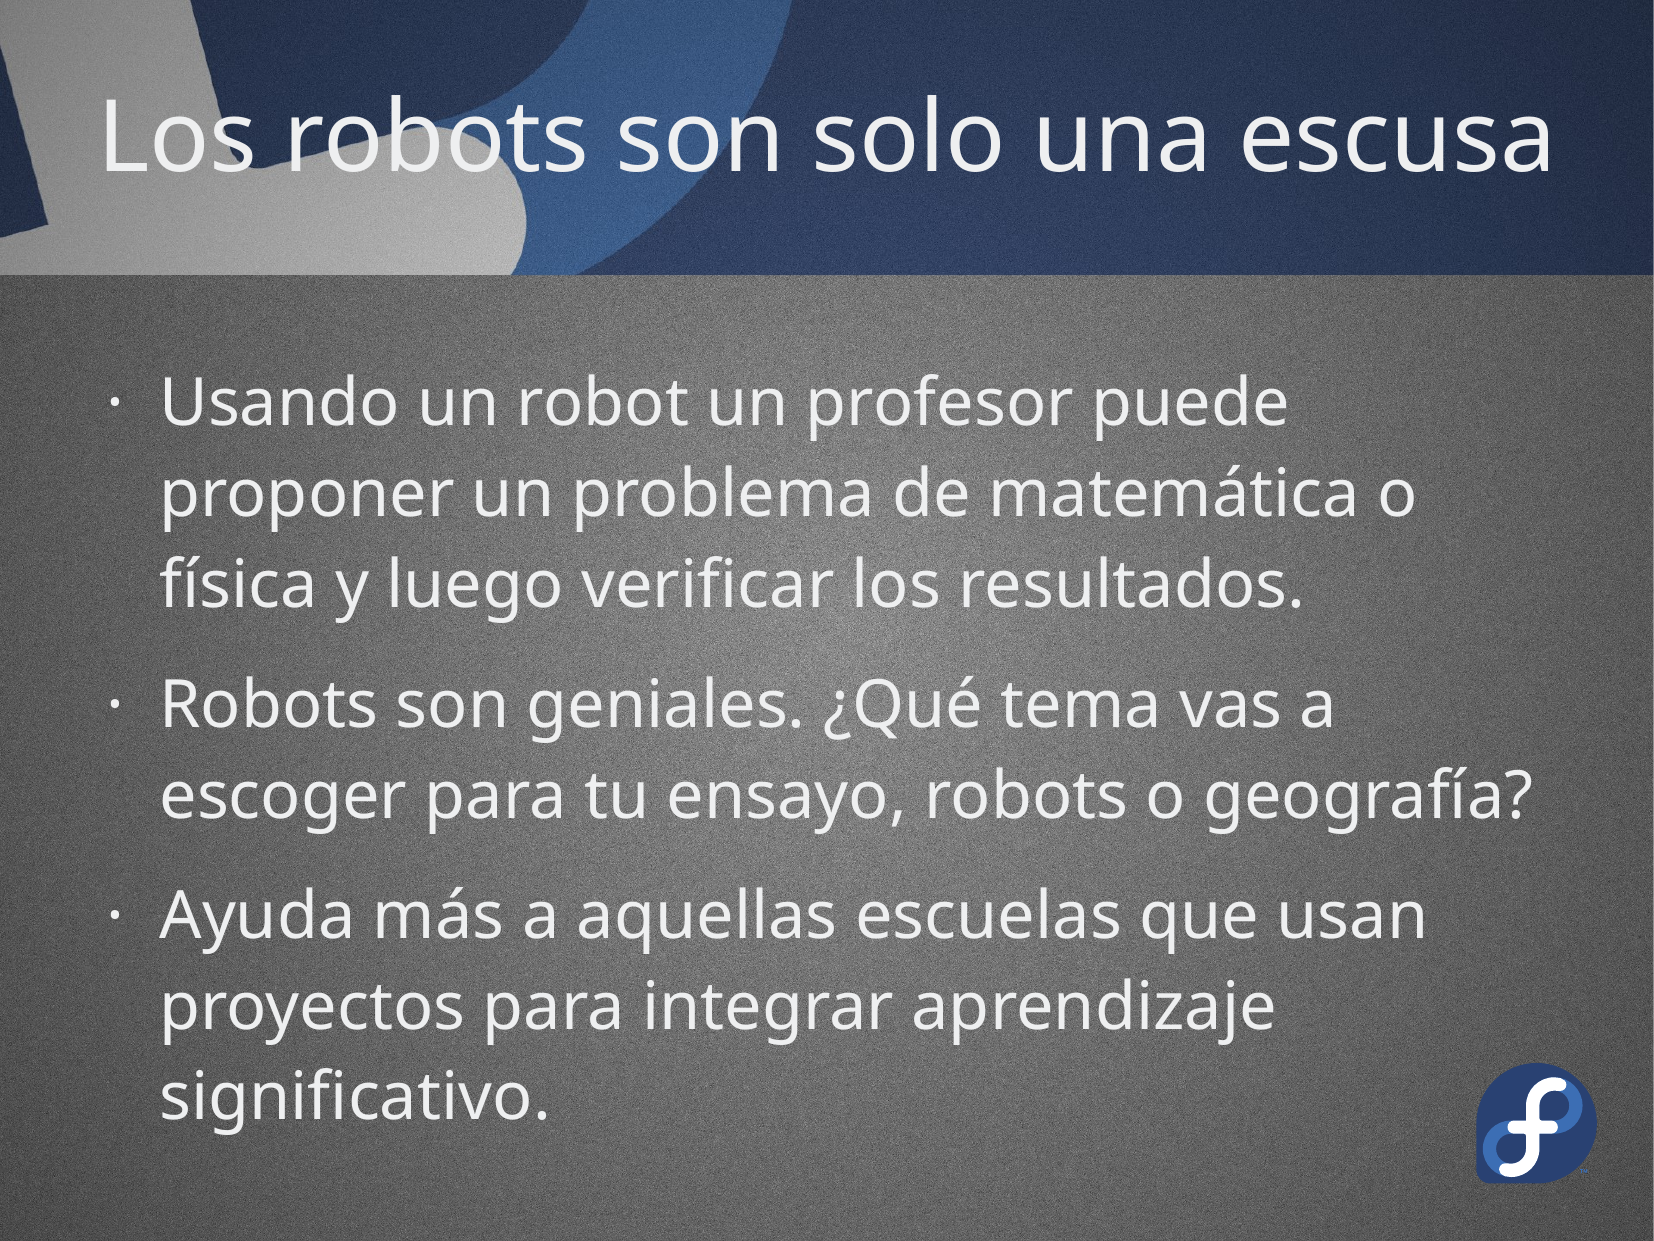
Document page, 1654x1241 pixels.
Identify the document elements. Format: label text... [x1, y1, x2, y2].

title Los robots son solo una escusa [88, 29, 1565, 237]
list Usando un robot un profesor puede proponer un problema de matemática o física y luego verificar los resultados. Robots son geniales. ¿Qué tema vas a escoger para tu ensayo, robots o geografía? Ayuda más a aquellas escuelas que usan proyectos para integrar aprendizaje significativo. [88, 354, 1565, 1114]
picture [0, 0, 1654, 1241]
